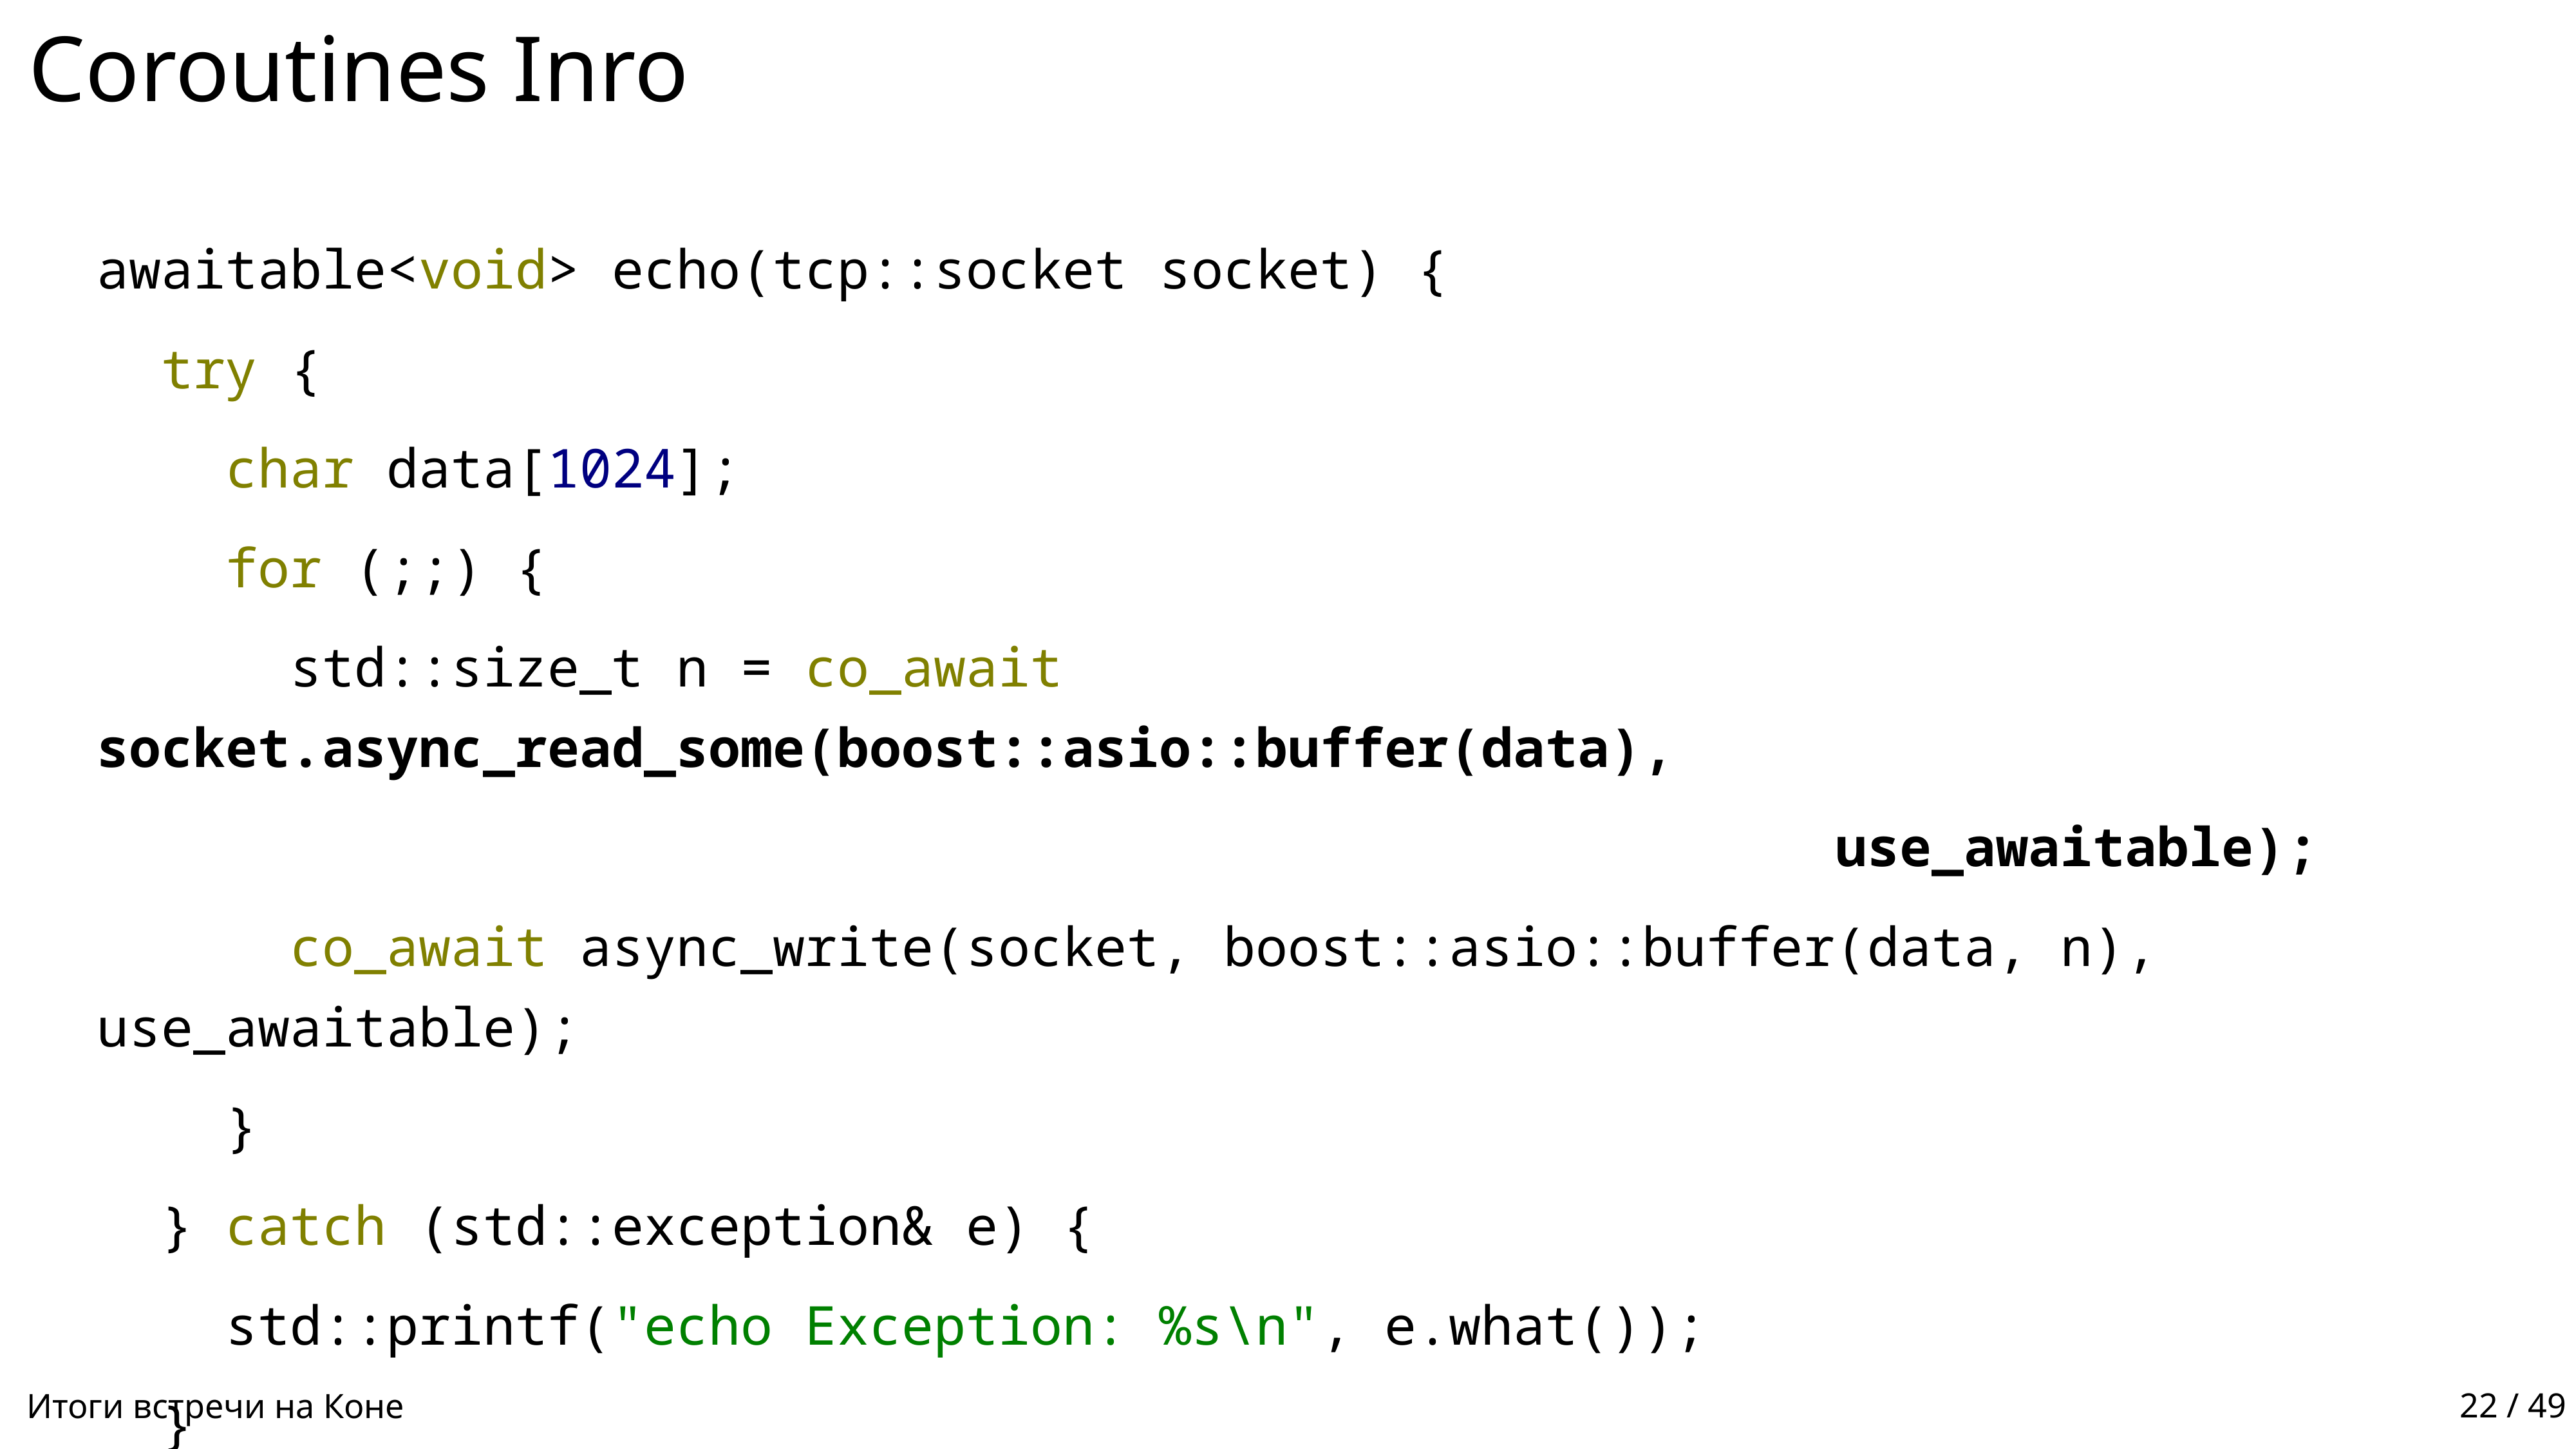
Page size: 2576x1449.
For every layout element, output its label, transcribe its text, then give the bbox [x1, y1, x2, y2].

list awaitable<void> echo(tcp::socket socket) { try { char data[1024]; for (;;) { std::size_t n = co_await socket.async_read_some(boost::asio::buffer(data), use_awaitable); co_await async_write(socket, boost::asio::buffer(data, n), use_awaitable); } } catch (std::exception& e) { std::printf("echo Exception: %s\n", e.what()); } } [87, 214, 2550, 1382]
title Coroutines Inro [19, 19, 2550, 155]
list <number> / 49 [1479, 1376, 2576, 1431]
list Итоги встречи на Коне [17, 1376, 1114, 1431]
